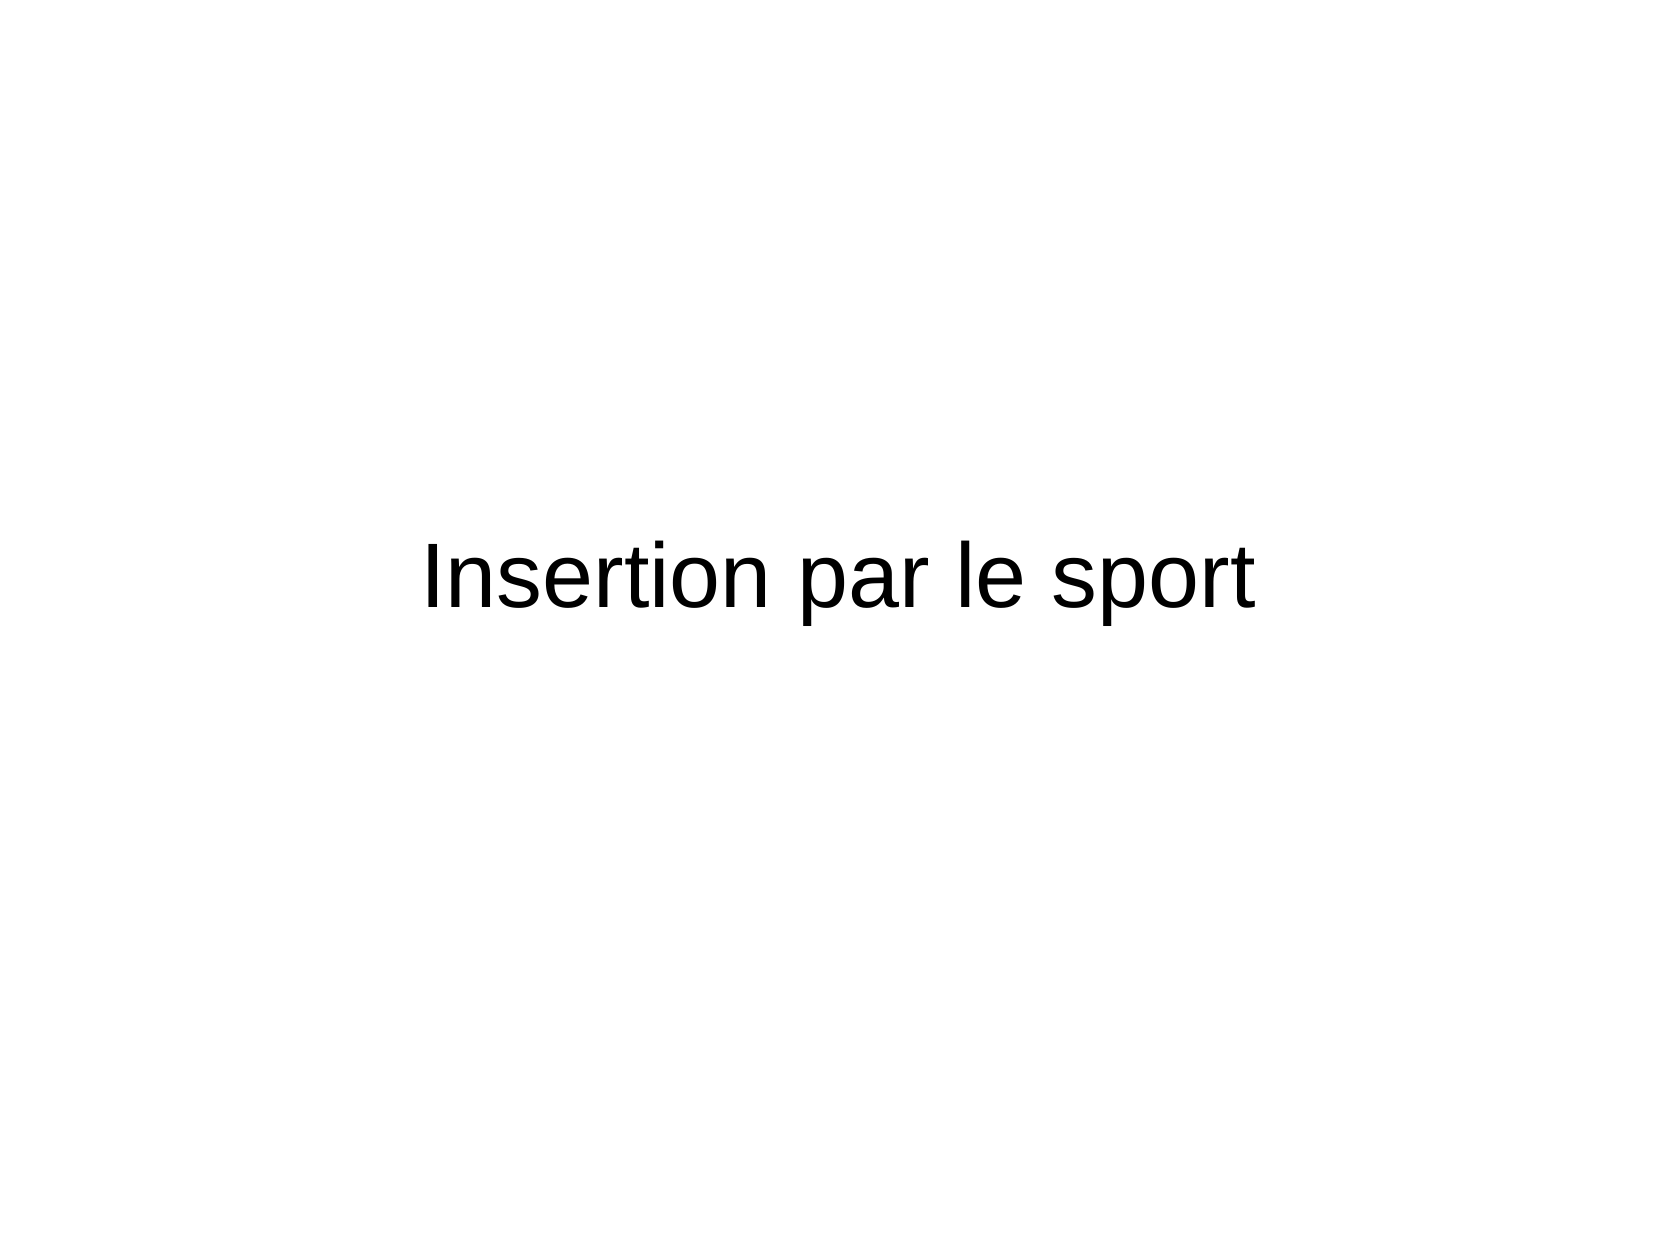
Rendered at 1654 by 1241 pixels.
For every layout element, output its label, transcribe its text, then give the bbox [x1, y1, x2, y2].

title Insertion par le sport [94, 472, 1583, 680]
